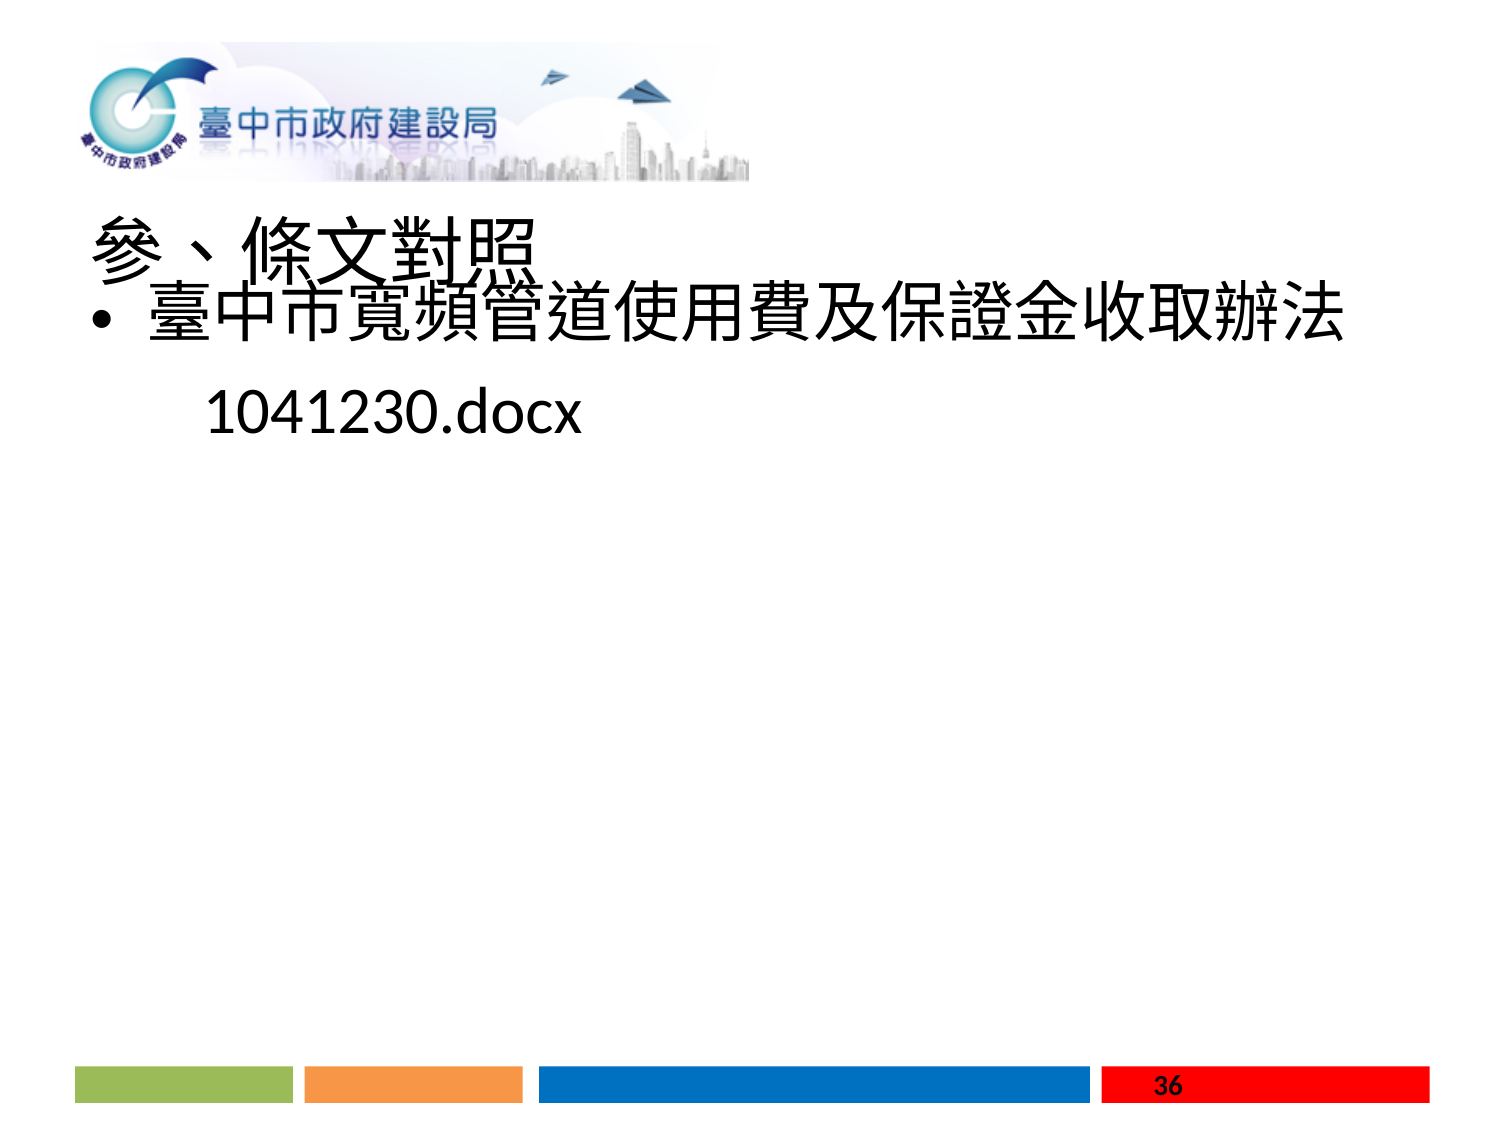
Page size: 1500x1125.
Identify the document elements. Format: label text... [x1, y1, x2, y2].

text_box [512, 1042, 988, 1103]
text_box 參、條文對照 [74, 196, 1425, 303]
list 臺中市寬頻管道使用費及保證金收取辦法 1041230.docx [75, 262, 1426, 1005]
text_box [1138, 1053, 1489, 1114]
